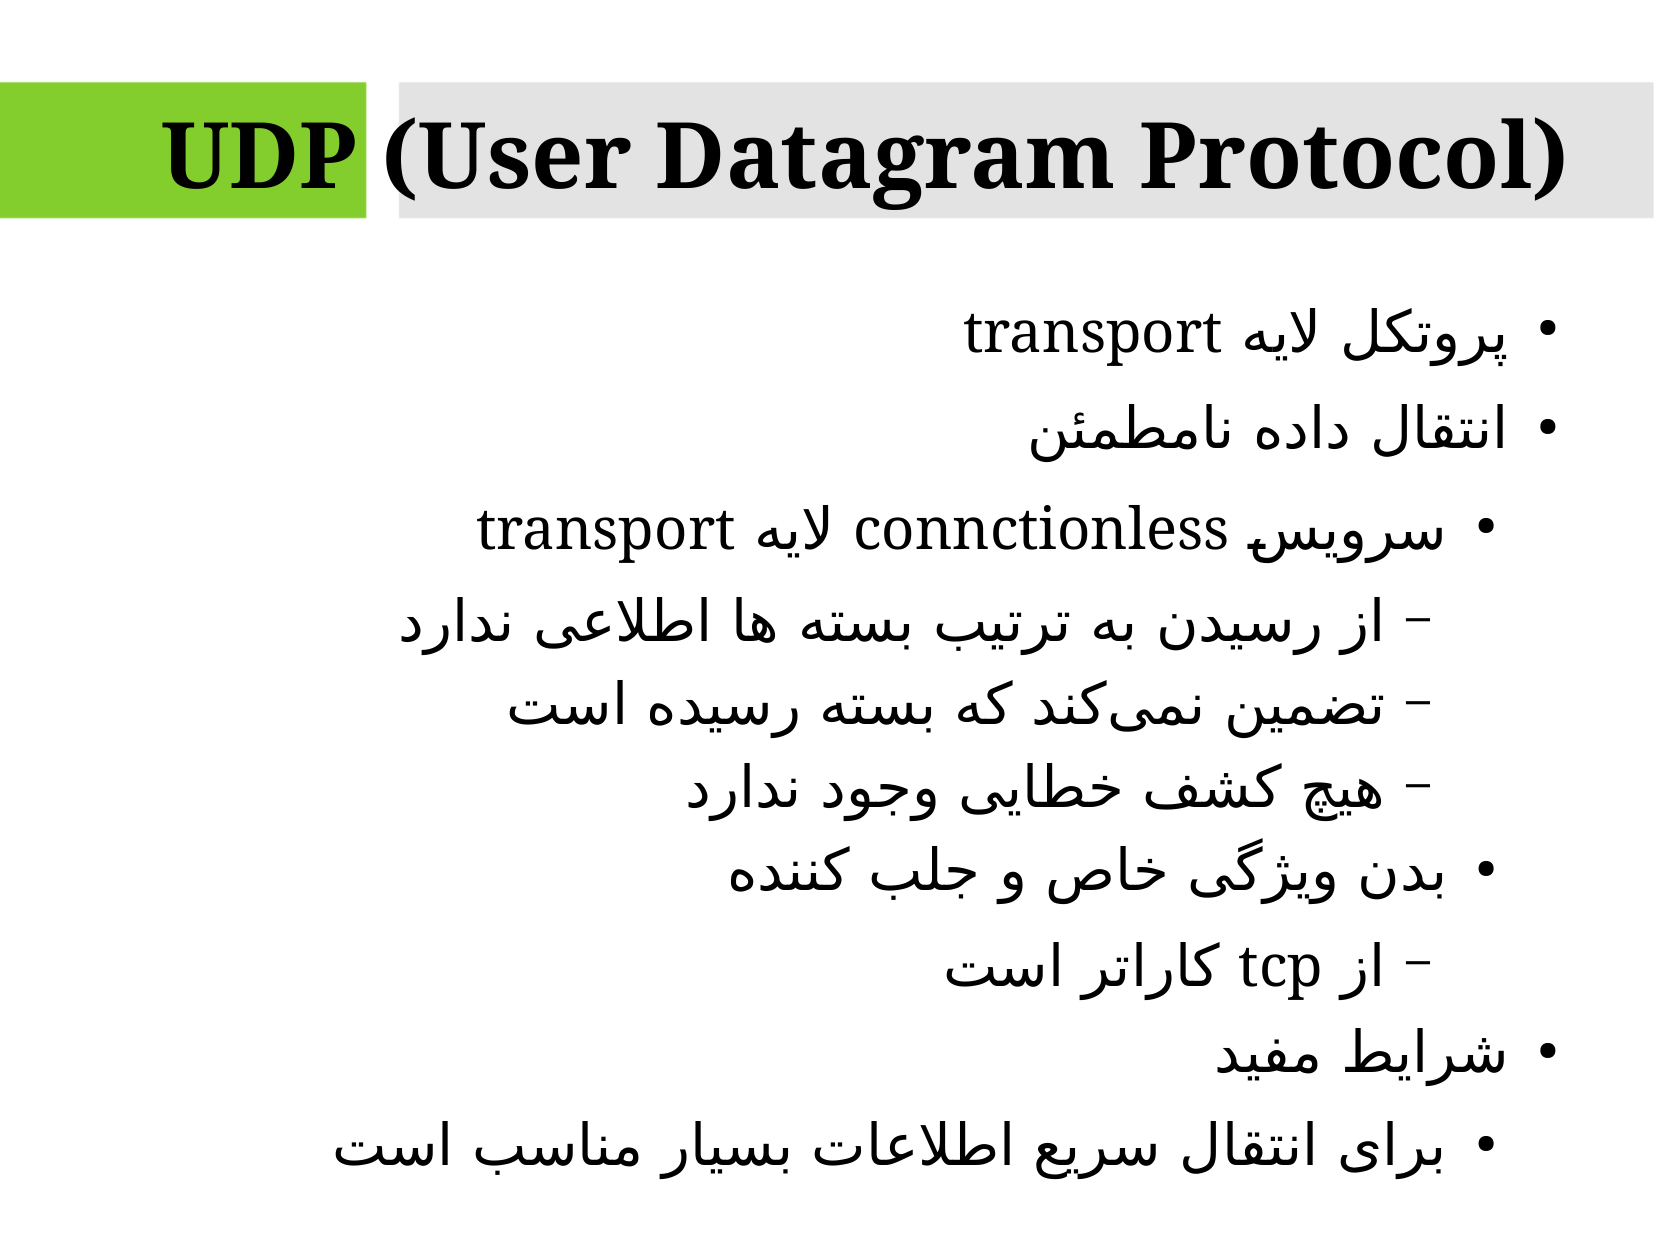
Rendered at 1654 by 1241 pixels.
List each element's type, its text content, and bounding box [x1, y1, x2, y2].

list پروتکل لایه transport انتقال داده نامطمئن سرویس connctionless لایه transport از رسیدن به ترتیب بسته ها اطلاعی ندارد تضمین نمی‌کند که بسته رسیده است هیچ کشف خطایی وجود ندارد بدن ویژگی خاص و جلب کننده از tcp کاراتر است شرایط مفید برای انتقال سریع اطلاعات بسیار مناسب است [82, 290, 1571, 1182]
picture [0, 0, 1654, 1241]
title UDP (User Datagram Protocol) [82, 49, 1571, 257]
